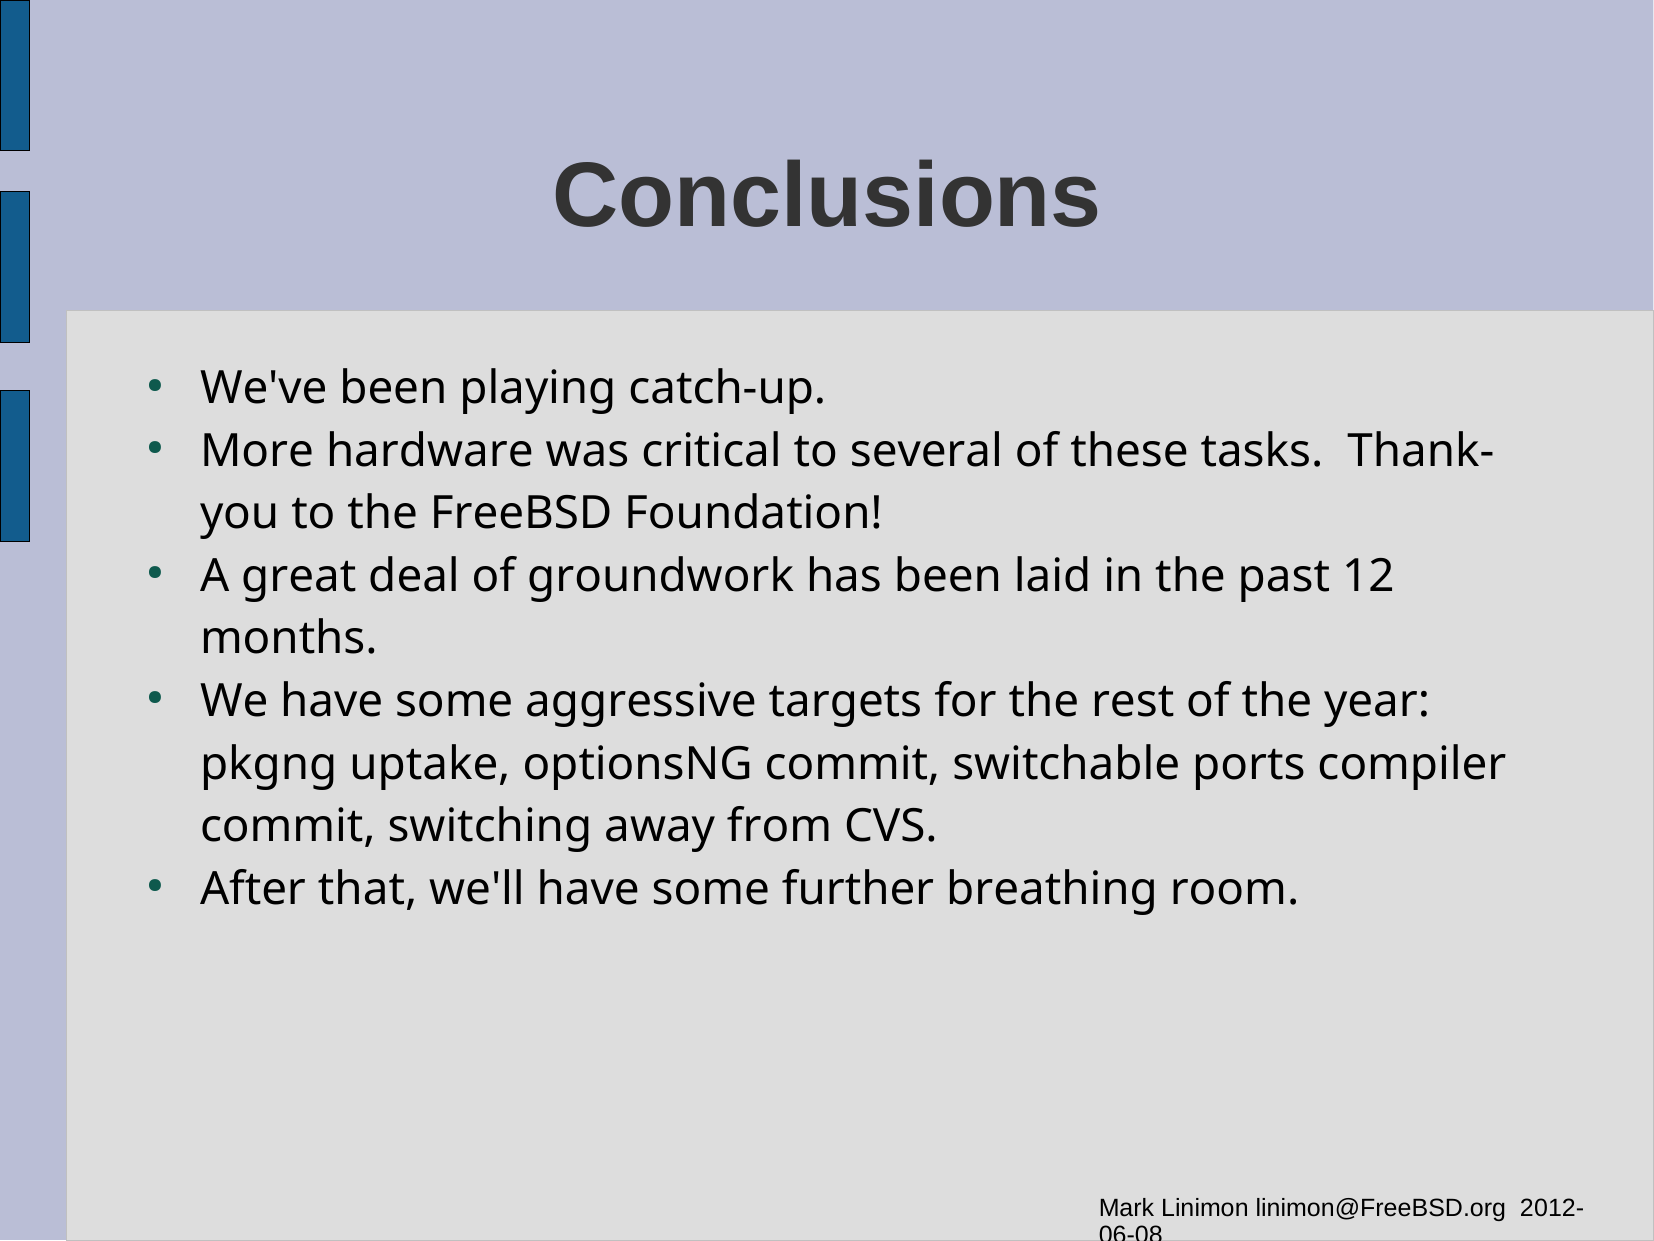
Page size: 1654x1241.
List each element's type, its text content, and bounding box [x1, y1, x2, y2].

list We've been playing catch-up. More hardware was critical to several of these tasks. Thank-you to the FreeBSD Foundation! A great deal of groundwork has been laid in the past 12 months. We have some aggressive targets for the rest of the year: pkgng uptake, optionsNG commit, switchable ports compiler commit, switching away from CVS. After that, we'll have some further breathing room. [129, 354, 1542, 1174]
title Conclusions [121, 91, 1534, 299]
text_box Mark Linimon linimon@FreeBSD.org 2012-06-08 [1098, 1193, 1613, 1241]
